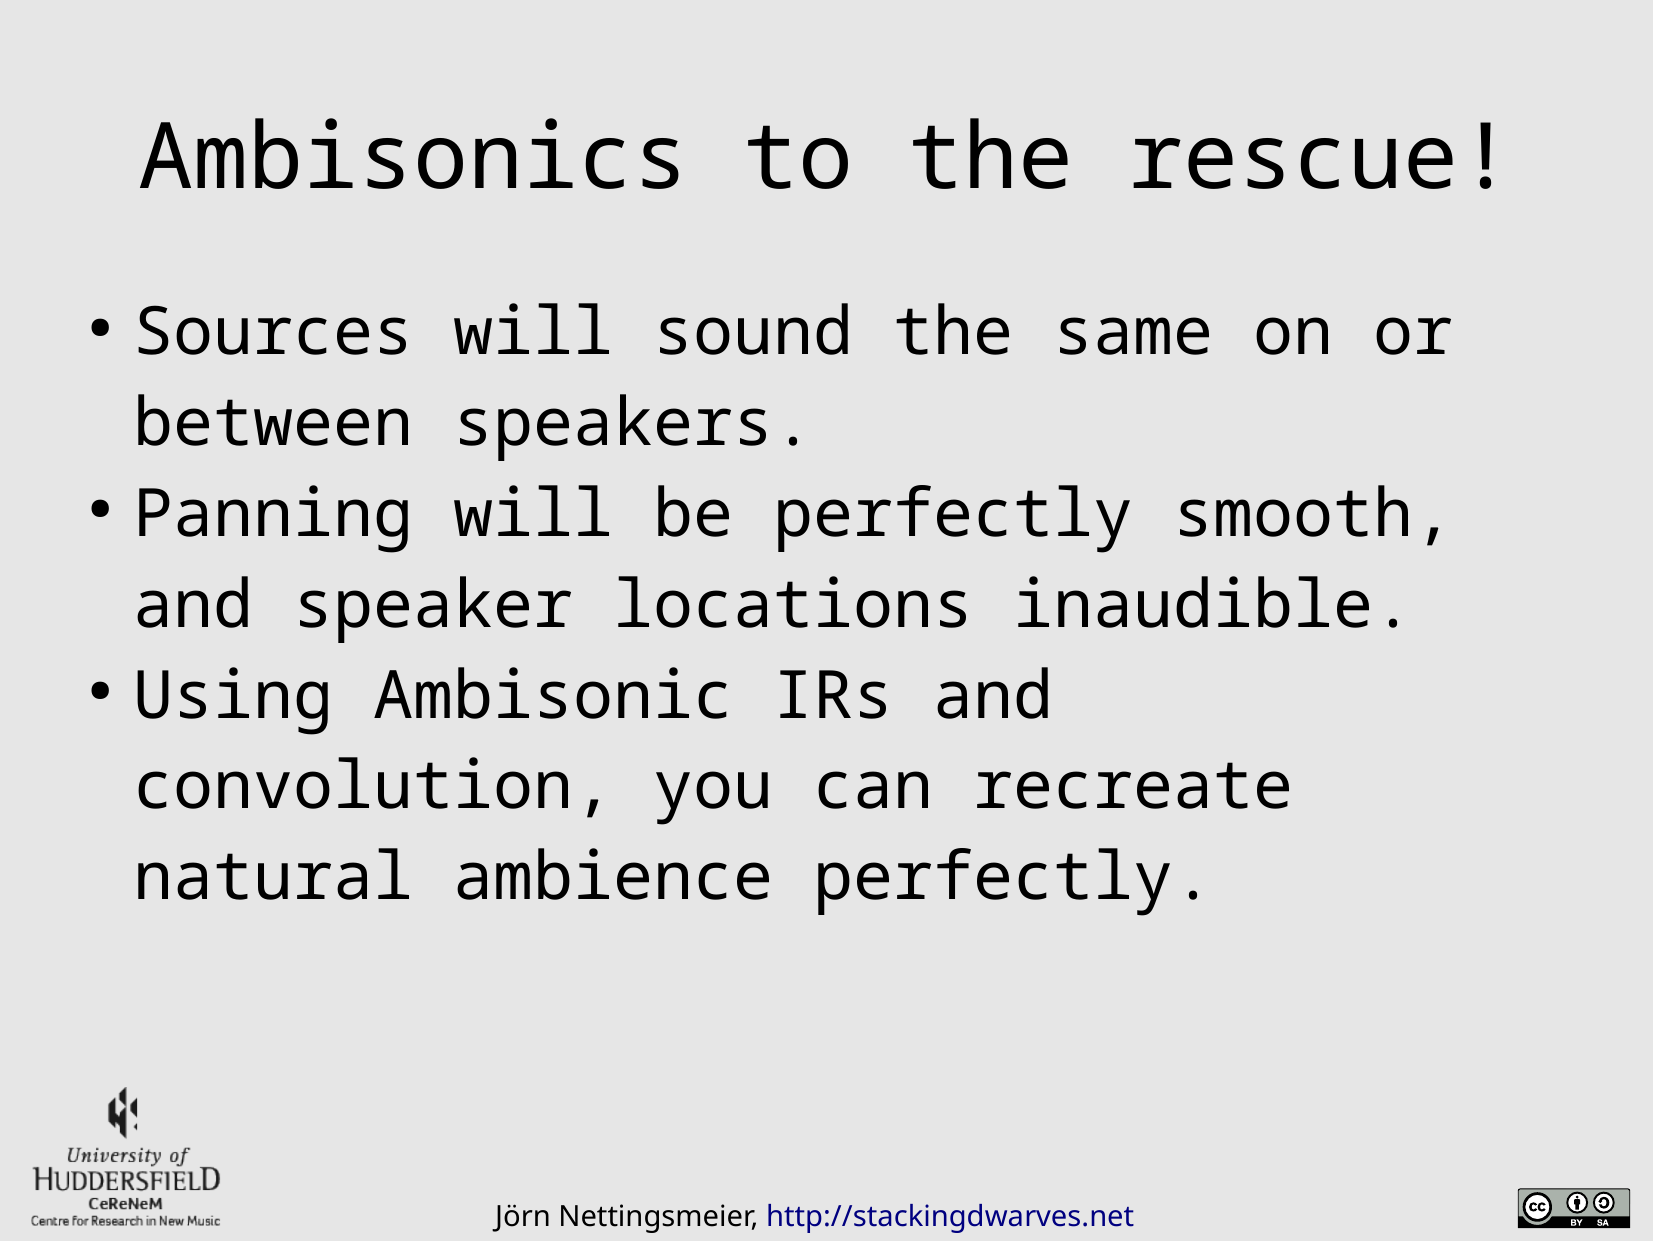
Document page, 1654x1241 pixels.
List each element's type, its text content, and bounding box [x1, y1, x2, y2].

picture [31, 1087, 222, 1229]
title Ambisonics to the rescue! [82, 49, 1571, 257]
text_box Sources will sound the same on or between speakers. Panning will be perfectly smooth, and speaker locations inaudible. Using Ambisonic IRs and convolution, you can recreate natural ambience perfectly. [73, 276, 1574, 836]
